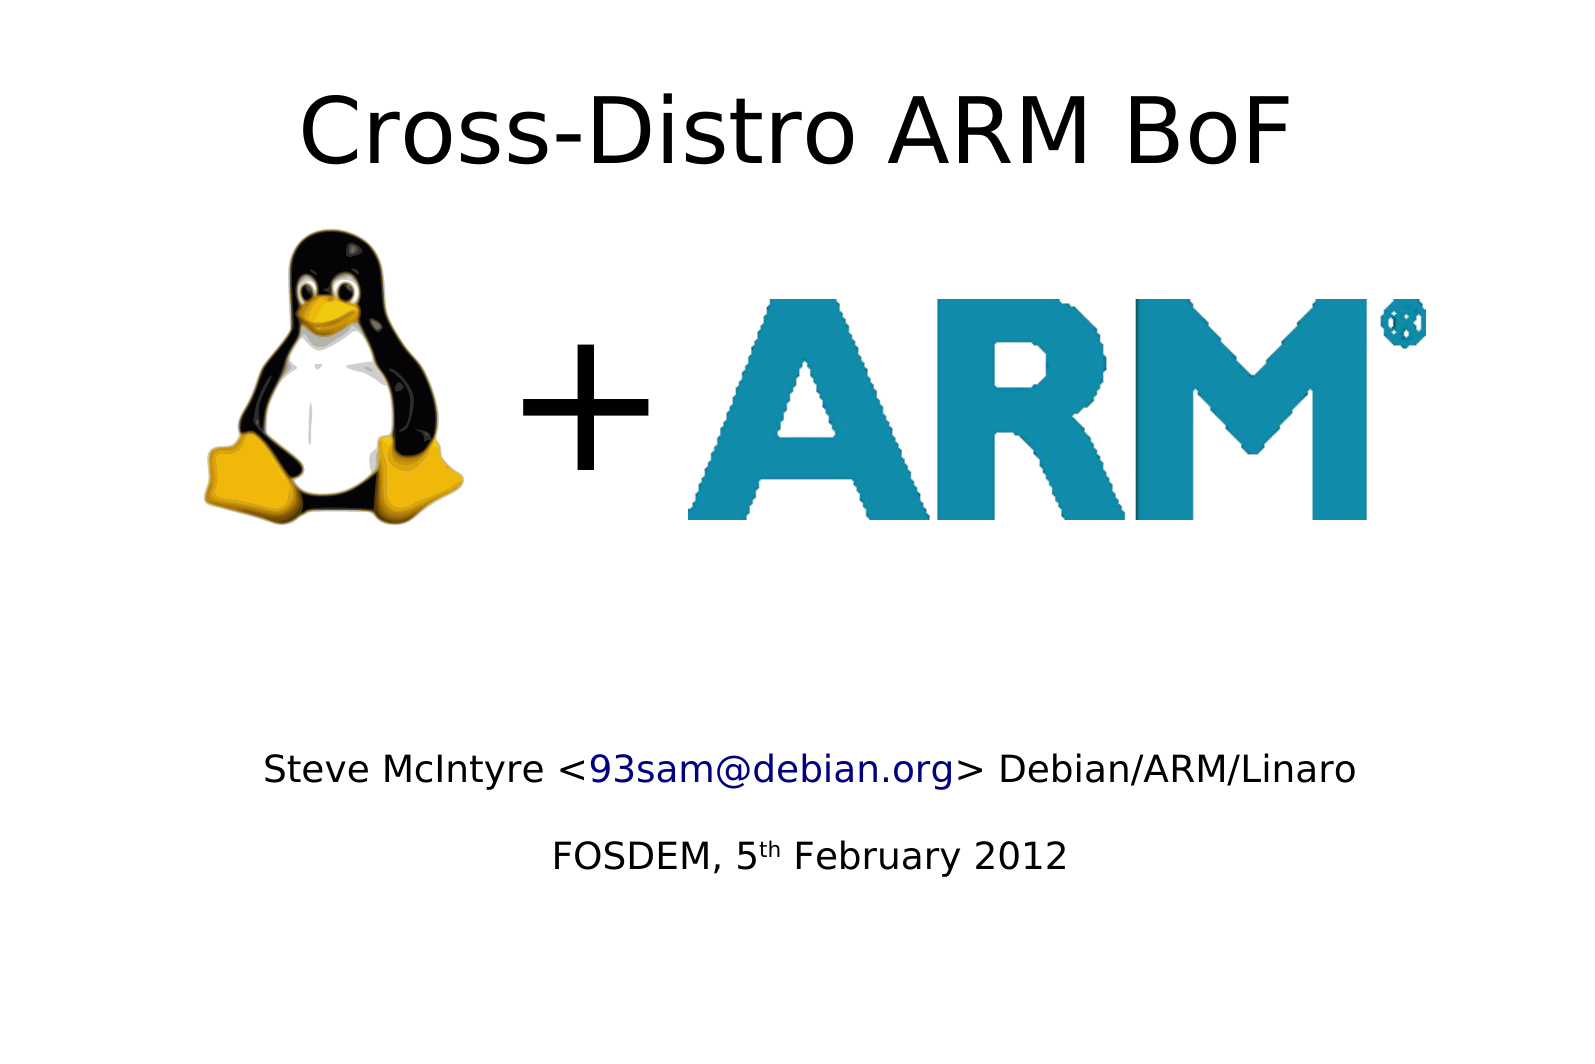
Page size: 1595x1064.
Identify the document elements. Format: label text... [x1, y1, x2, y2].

title Cross-Distro ARM BoF [79, 24, 1515, 239]
subtitle Steve McIntyre <93sam@debian.org> Debian/ARM/Linaro FOSDEM, 5th February 2012 [75, 562, 1510, 1064]
picture [688, 299, 937, 520]
text_box + [487, 277, 685, 526]
picture [941, 299, 1426, 520]
picture [187, 218, 465, 526]
